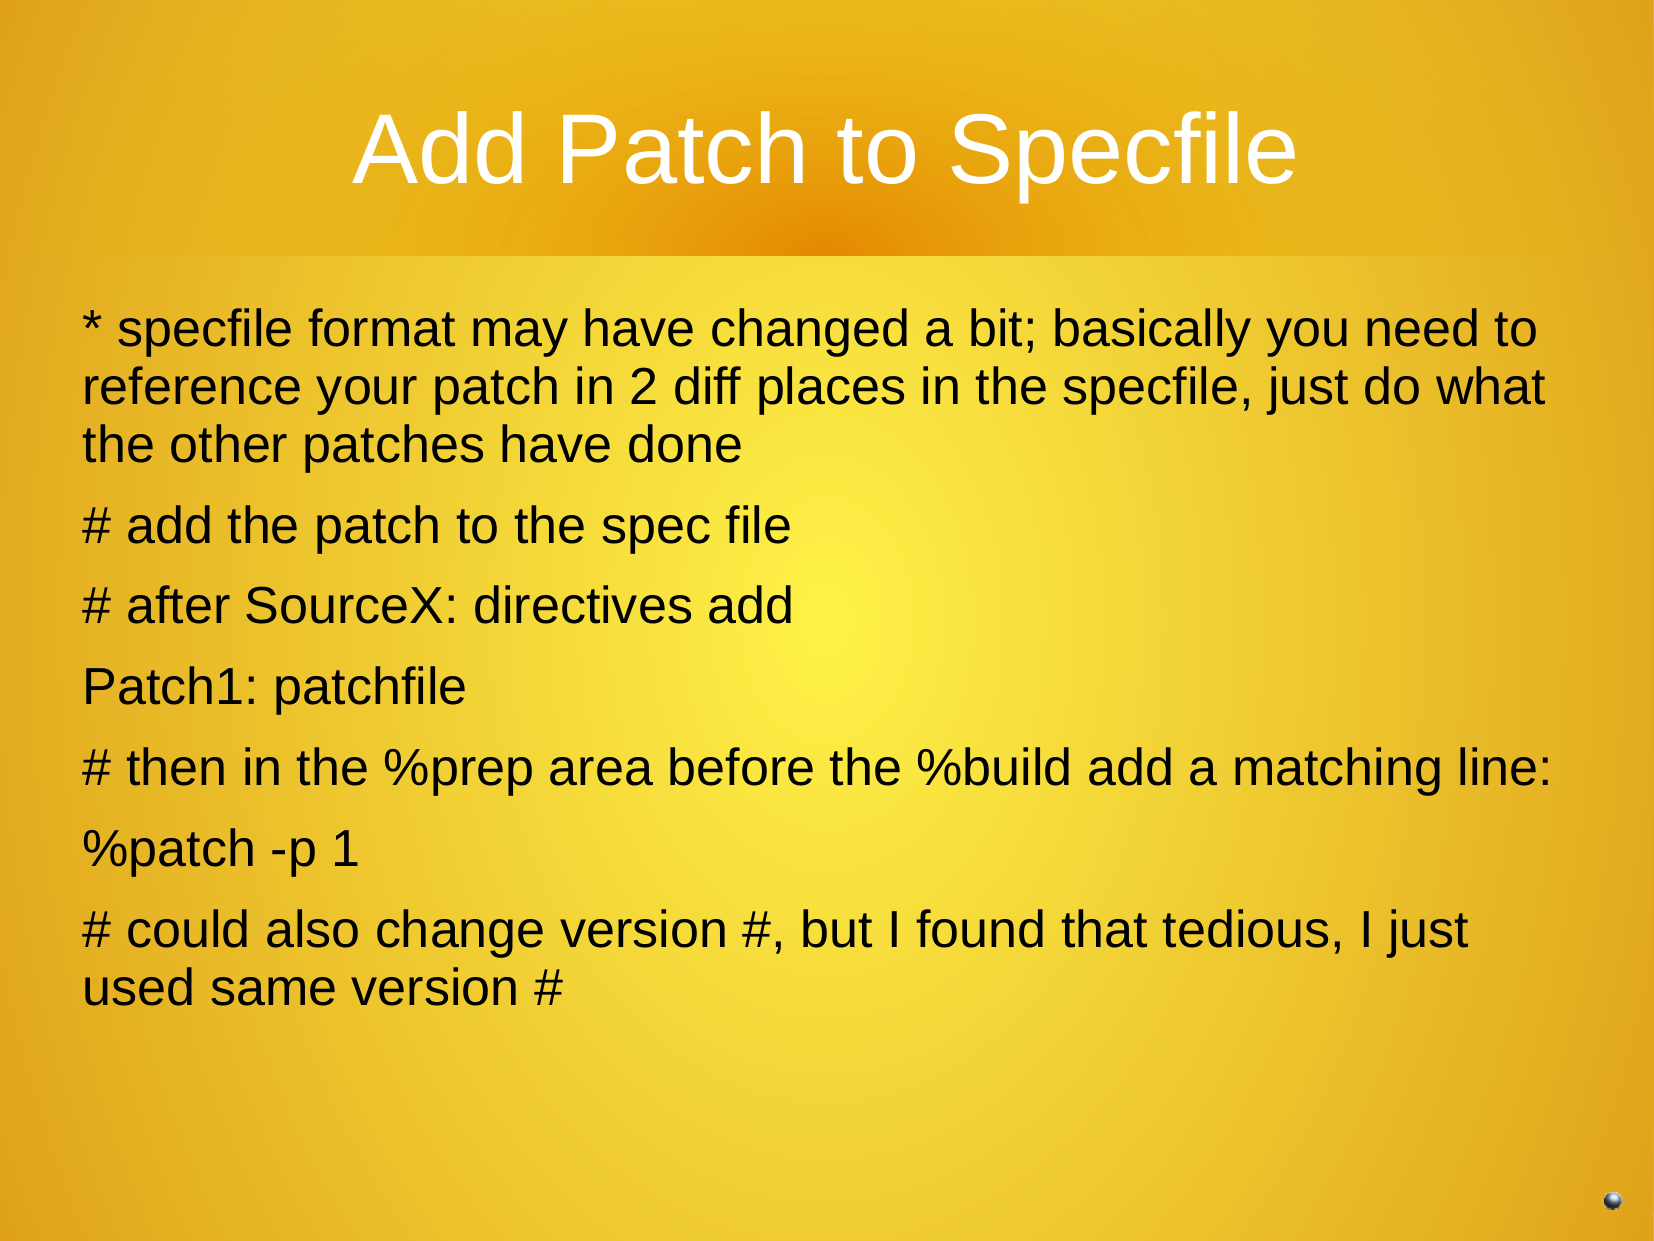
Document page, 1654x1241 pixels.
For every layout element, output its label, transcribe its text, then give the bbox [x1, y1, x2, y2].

title Add Patch to Specfile [82, 47, 1571, 252]
list * specfile format may have changed a bit; basically you need to reference your patch in 2 diff places in the specfile, just do what the other patches have done # add the patch to the spec file # after SourceX: directives add Patch1: patchfile # then in the %prep area before the %build add a matching line: %patch -p 1 # could also change version #, but I found that tedious, I just used same version # [82, 299, 1571, 1019]
picture [1604, 1192, 1623, 1210]
